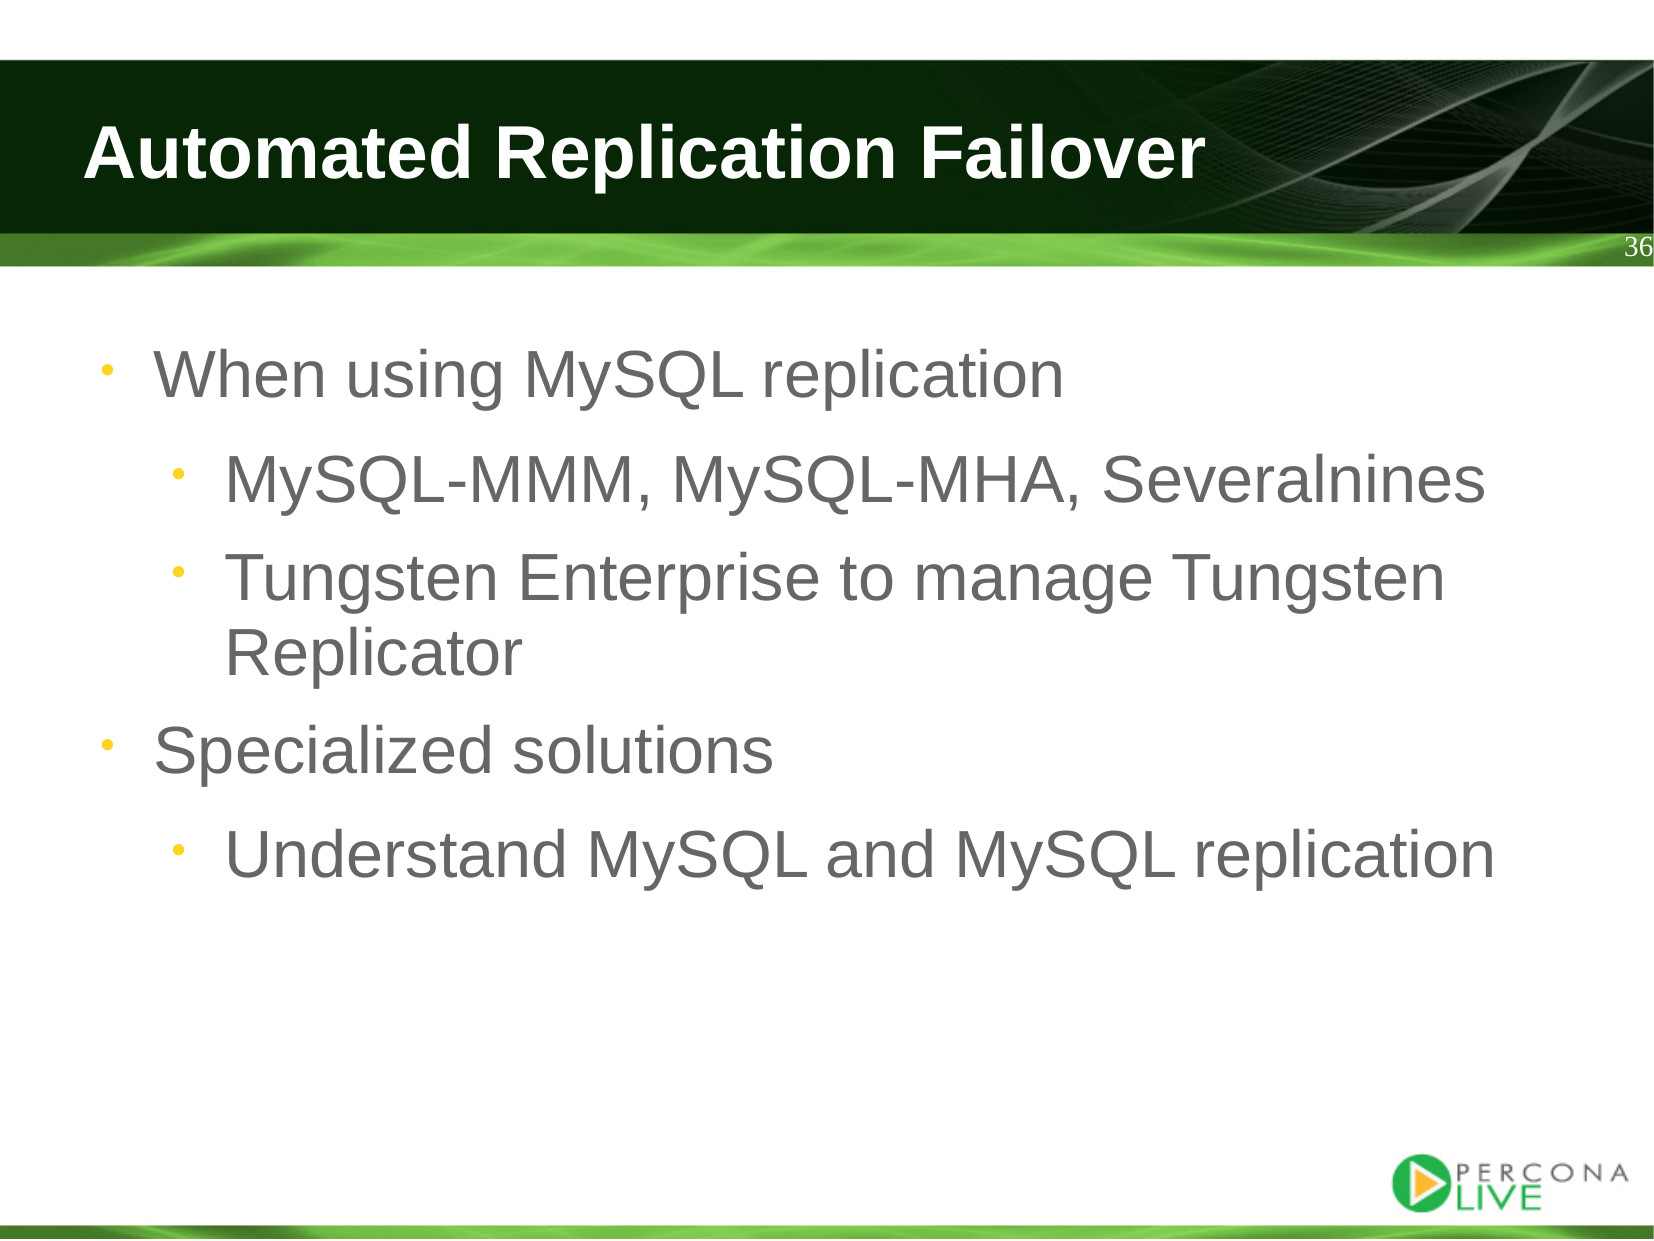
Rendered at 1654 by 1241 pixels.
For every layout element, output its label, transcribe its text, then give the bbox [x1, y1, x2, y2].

picture [0, 1, 1654, 1239]
title Automated Replication Failover [82, 49, 1571, 257]
list When using MySQL replication MySQL-MMM, MySQL-MHA, Severalnines Tungsten Enterprise to manage Tungsten Replicator Specialized solutions Understand MySQL and MySQL replication [82, 337, 1571, 1109]
